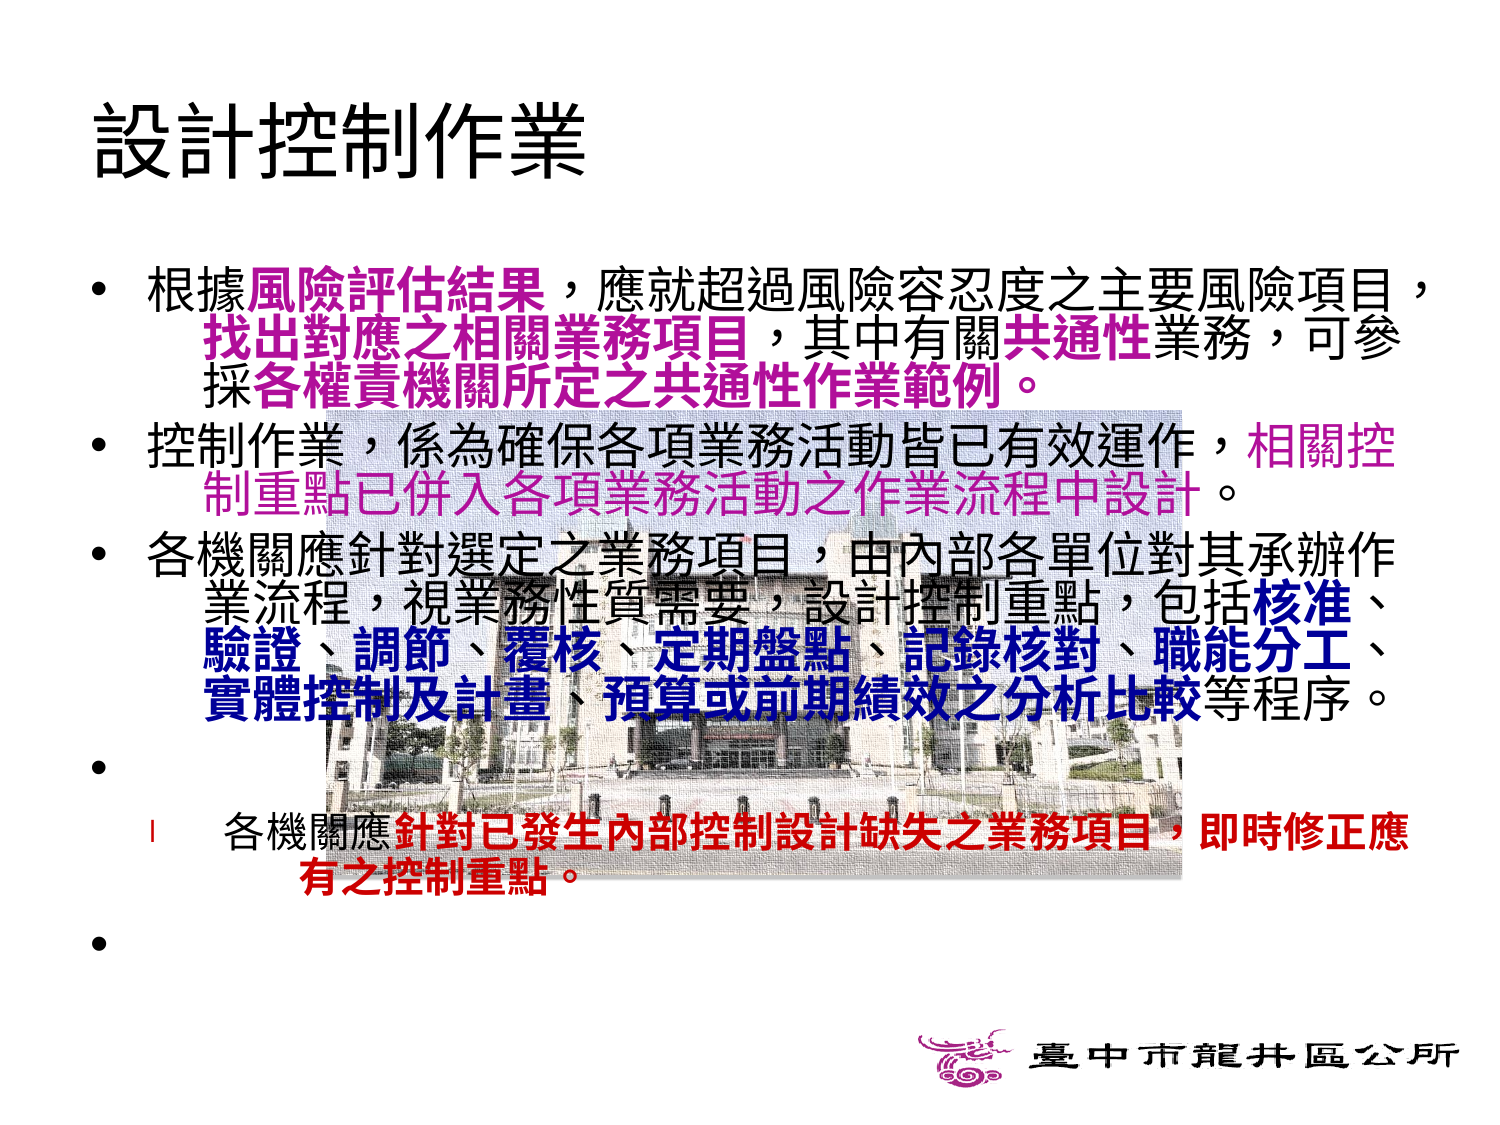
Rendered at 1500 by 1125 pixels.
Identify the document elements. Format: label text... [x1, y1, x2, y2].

list 根據風險評估結果，應就超過風險容忍度之主要風險項目，找出對應之相關業務項目，其中有關共通性業務，可參採各權責機關所定之共通性作業範例。 控制作業，係為確保各項業務活動皆已有效運作，相關控制重點已併入各項業務活動之作業流程中設計。 各機關應針對選定之業務項目，由內部各單位對其承辦作業流程，視業務性質需要，設計控制重點，包括核准、驗證、調節、覆核、定期盤點、記錄核對、職能分工、實體控制及計畫、預算或前期績效之分析比較等程序。 各機關應針對已發生內部控制設計缺失之業務項目，即時修正應有之控制重點。 [75, 262, 1426, 1005]
title 設計控制作業 [75, 45, 1426, 233]
